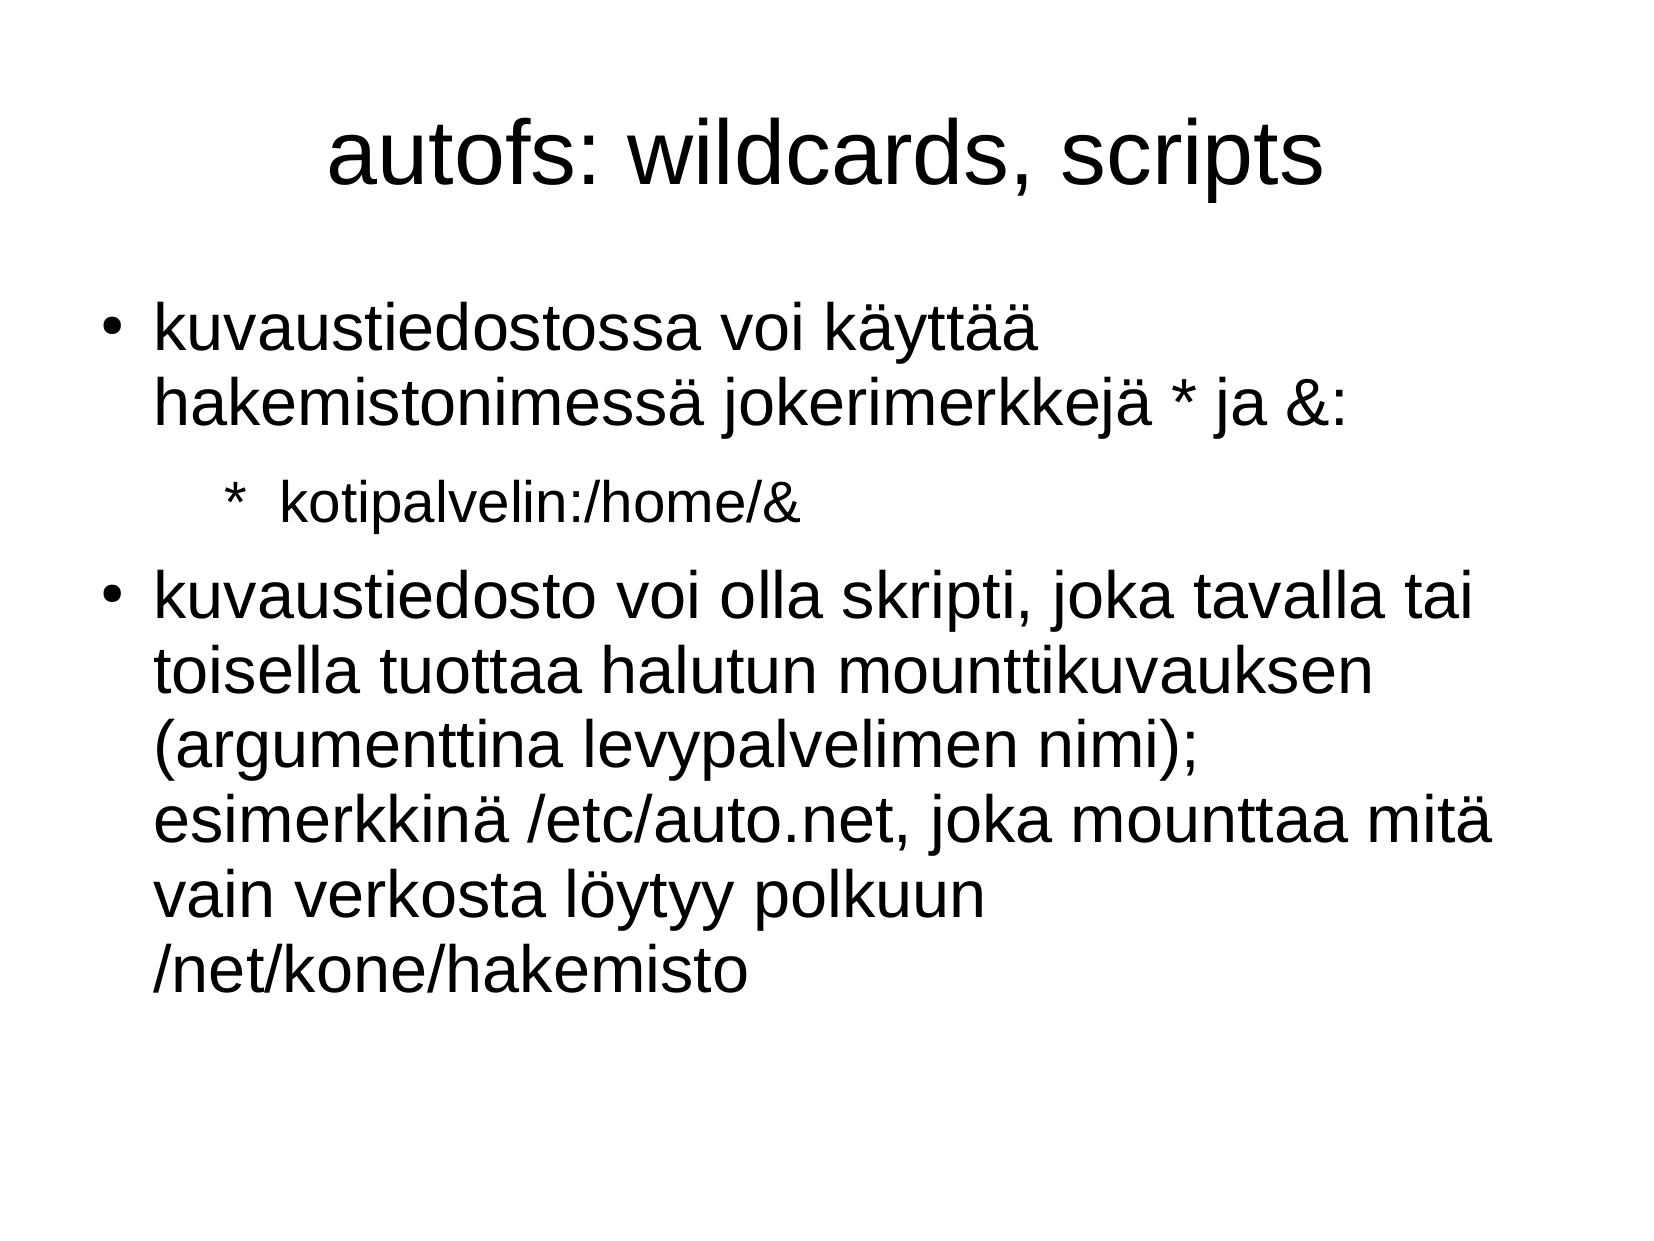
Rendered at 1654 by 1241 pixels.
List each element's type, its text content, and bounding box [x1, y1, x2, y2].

list kuvaustiedostossa voi käyttää hakemistonimessä jokerimerkkejä * ja &: * kotipalvelin:/home/& kuvaustiedosto voi olla skripti, joka tavalla tai toisella tuottaa halutun mounttikuvauksen (argumenttina levypalvelimen nimi); esimerkkinä /etc/auto.net, joka mounttaa mitä vain verkosta löytyy polkuun /net/kone/hakemisto [82, 290, 1571, 1010]
title autofs: wildcards, scripts [82, 49, 1571, 257]
